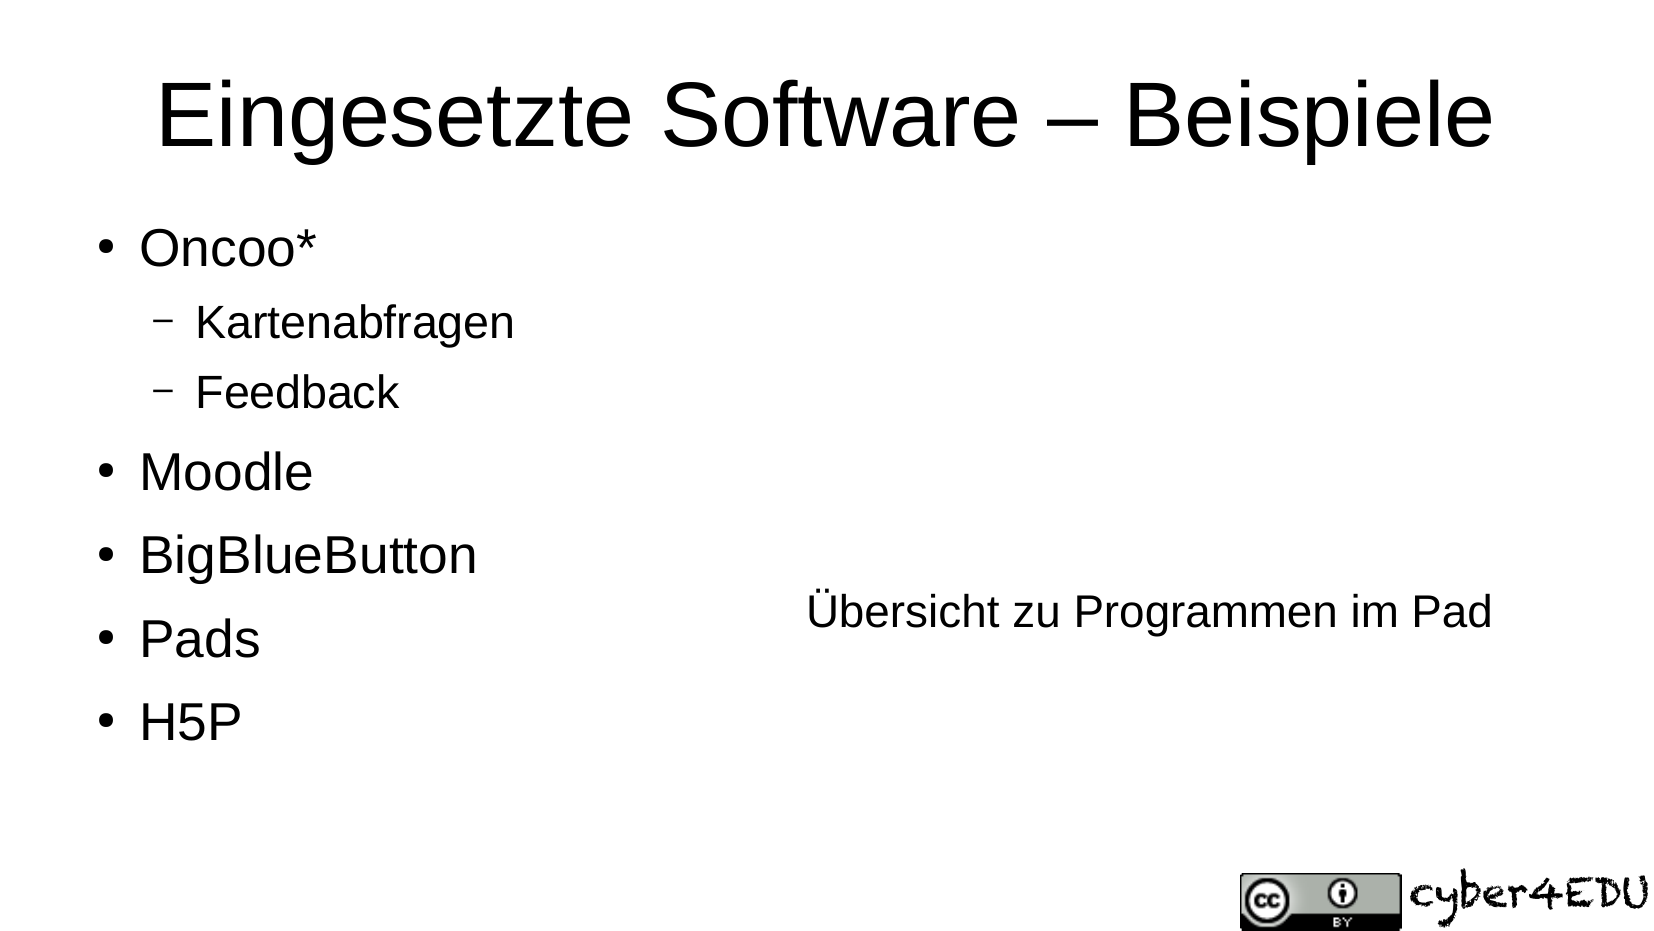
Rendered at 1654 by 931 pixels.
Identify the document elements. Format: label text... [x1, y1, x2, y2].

picture [1410, 868, 1648, 928]
text_box Übersicht zu Programmen im Pad [791, 578, 1654, 799]
list Oncoo* Kartenabfragen Feedback Moodle BigBlueButton Pads H5P [82, 217, 1571, 757]
title Eingesetzte Software – Beispiele [82, 37, 1571, 193]
picture [1240, 873, 1402, 931]
